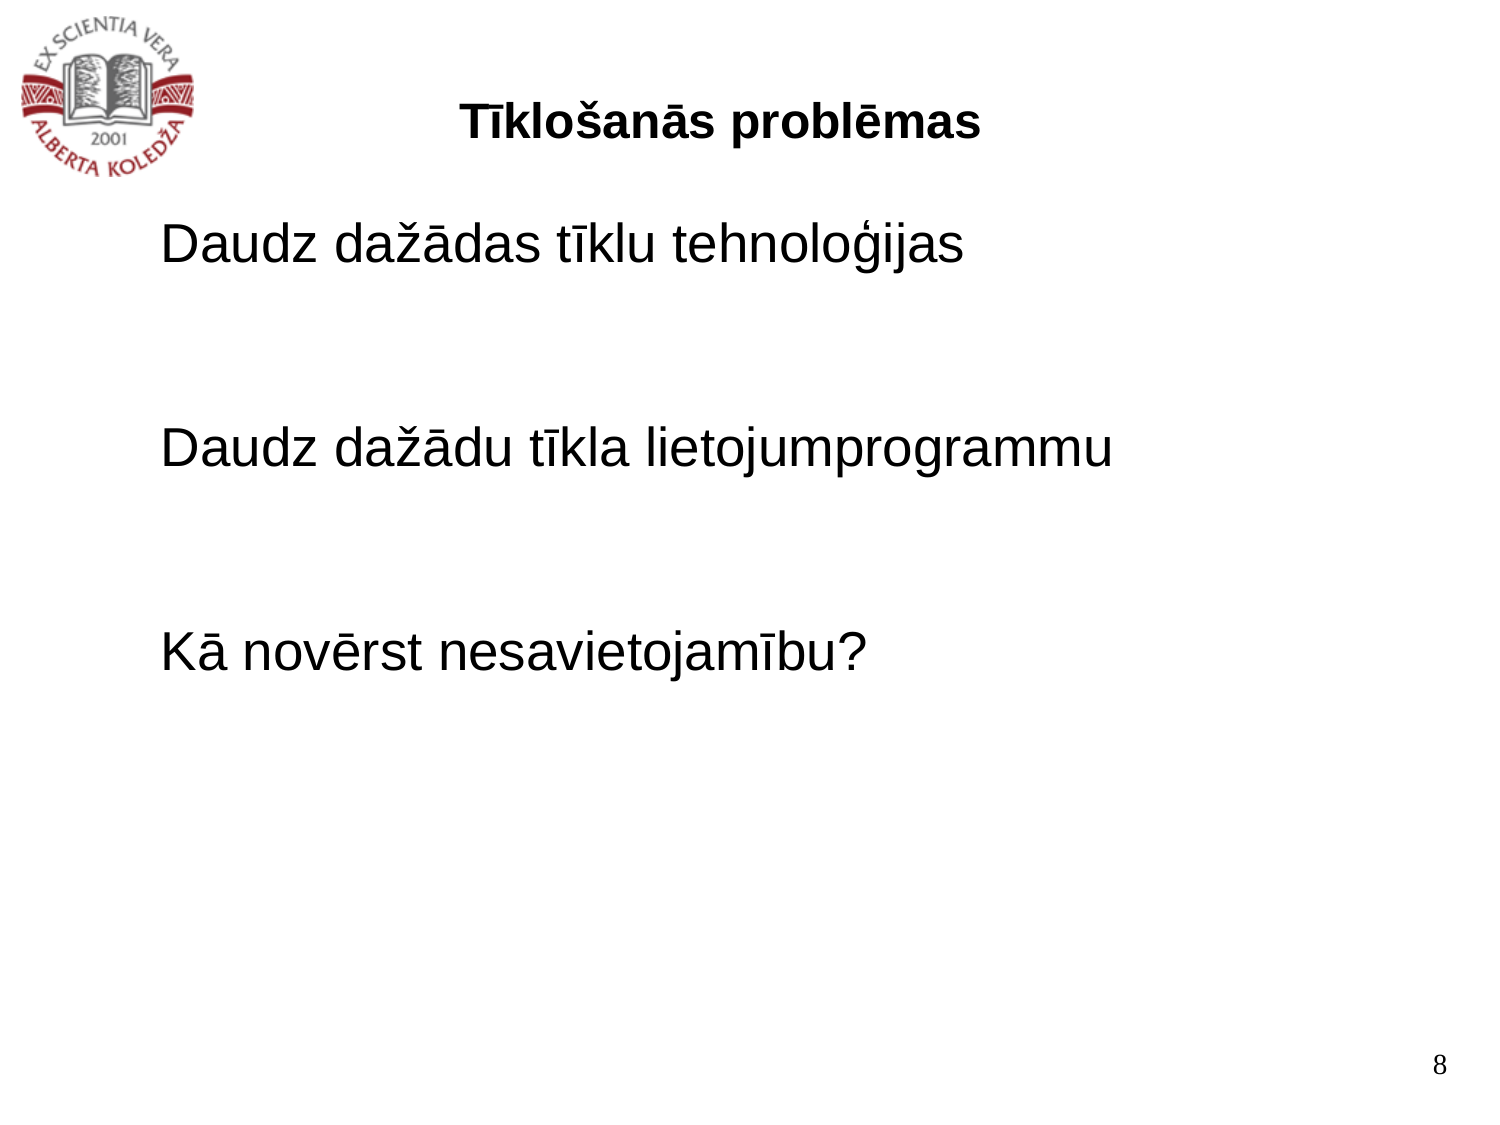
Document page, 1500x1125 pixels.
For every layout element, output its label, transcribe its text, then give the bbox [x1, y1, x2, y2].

picture [21, 16, 194, 177]
list Daudz dažādas tīklu tehnoloģijas Daudz dažādu tīkla lietojumprogrammu Kā novērst nesavietojamību? [74, 200, 1463, 1101]
title Tīklošanās problēmas [50, 62, 1374, 175]
text_box <skaitlis> [1312, 1037, 1463, 1101]
